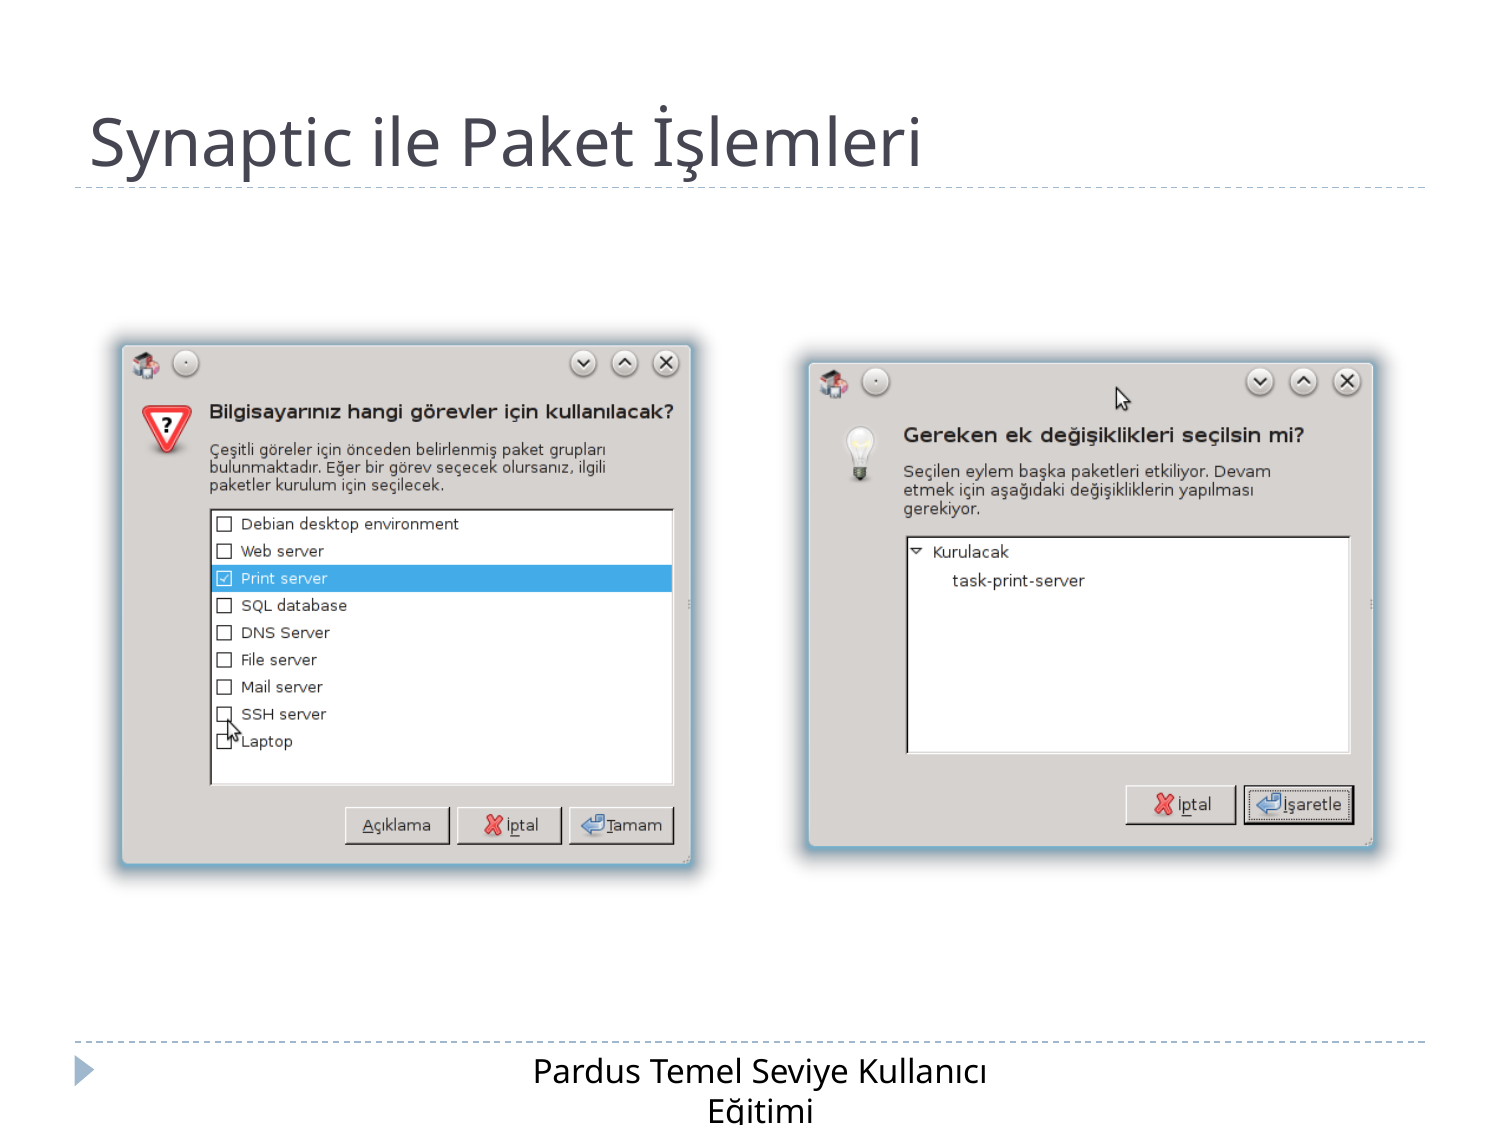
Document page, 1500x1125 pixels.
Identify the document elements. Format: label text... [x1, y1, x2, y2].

picture [75, 298, 738, 912]
picture [759, 313, 1423, 896]
title Synaptic ile Paket İşlemleri [75, 37, 1425, 188]
